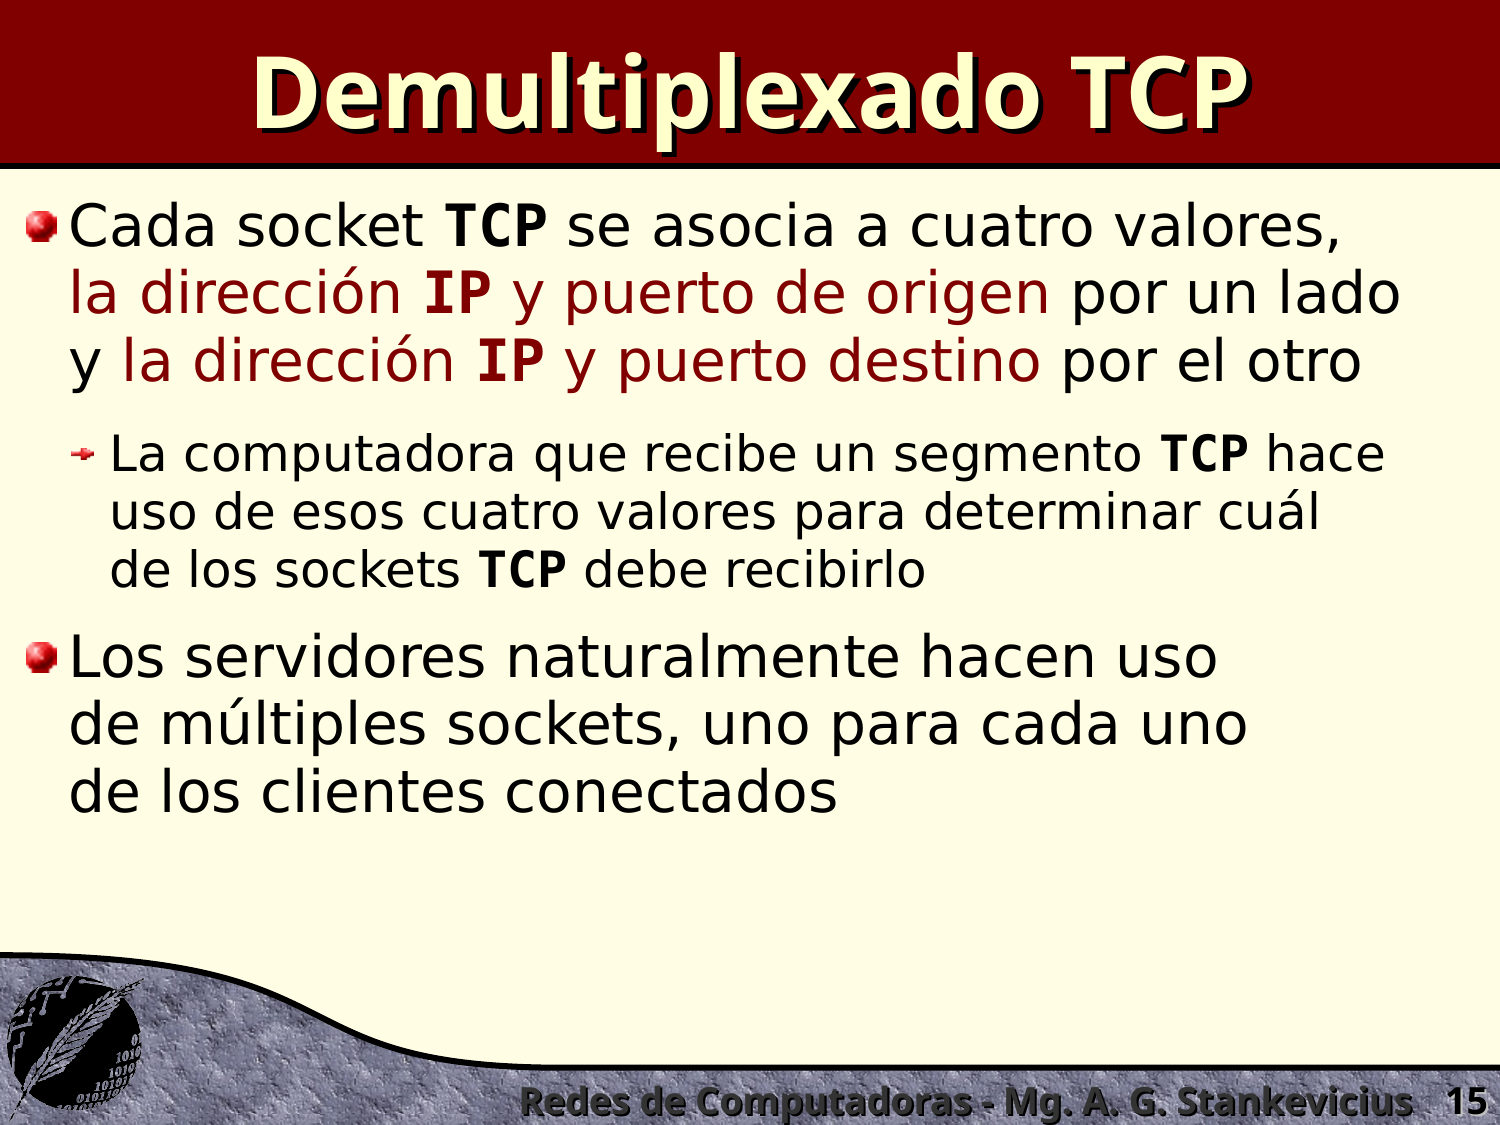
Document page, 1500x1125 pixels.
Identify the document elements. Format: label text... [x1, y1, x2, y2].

picture [0, 959, 1500, 1125]
picture [790, 1100, 795, 1110]
list Cada socket TCP se asocia a cuatro valores, la dirección IP y puerto de origen por un lado y la dirección IP y puerto destino por el otro La computadora que recibe un segmento TCP hace uso de esos cuatro valores para determinar cuál de los sockets TCP debe recibirlo Los servidores naturalmente hacen uso de múltiples sockets, uno para cada uno de los clientes conectados [11, 192, 1486, 921]
title Demultiplexado TCP [15, 5, 1485, 160]
picture [1047, 1100, 1054, 1110]
